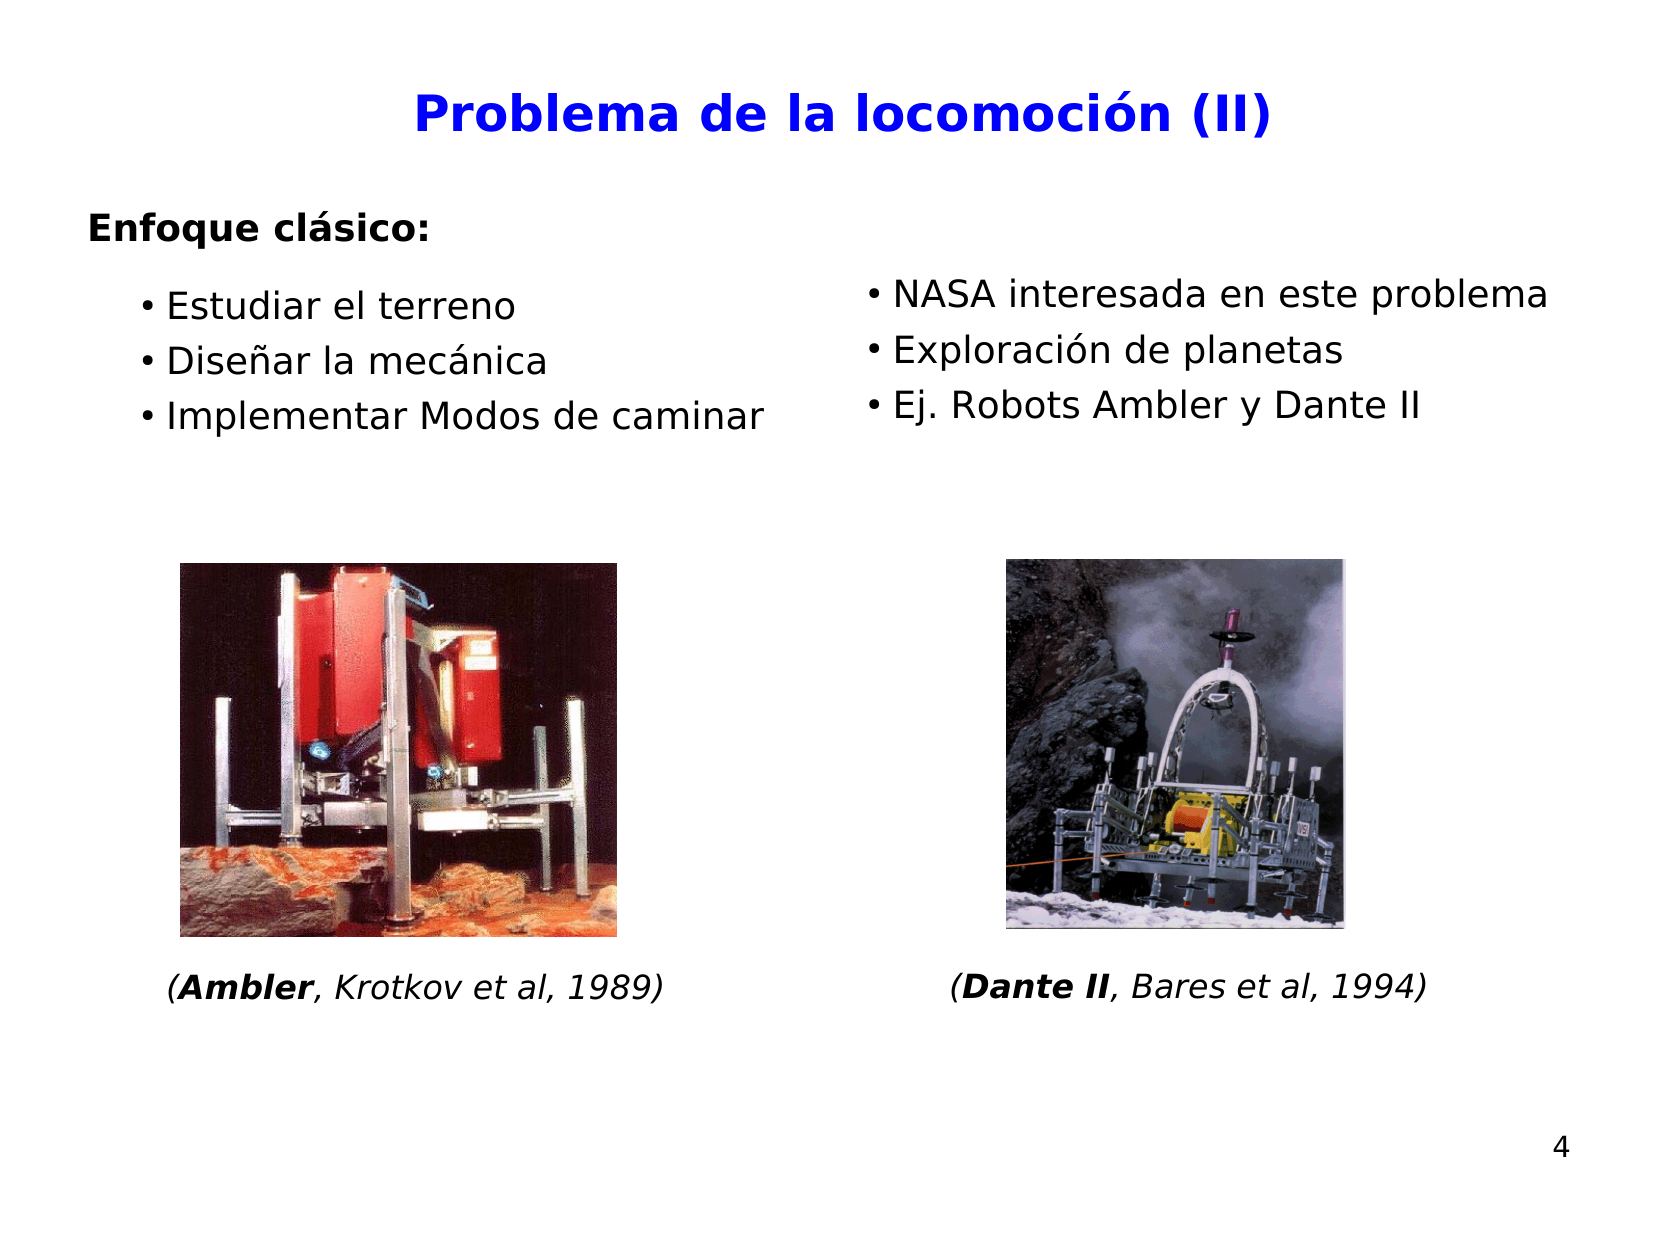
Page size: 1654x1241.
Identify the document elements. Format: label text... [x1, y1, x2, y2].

picture [1006, 559, 1346, 929]
text_box Problema de la locomoción (II) [398, 77, 1289, 152]
text_box Enfoque clásico: [72, 199, 447, 258]
text_box (Dante II, Bares et al, 1994) [934, 960, 1445, 1014]
text_box (Ambler, Krotkov et al, 1989) [151, 961, 681, 1016]
text_box NASA interesada en este problema Exploración de planetas Ej. Robots Ambler y Dante II [852, 265, 1565, 435]
picture [180, 563, 617, 938]
text_box Estudiar el terreno Diseñar la mecánica Implementar Modos de caminar [126, 277, 780, 447]
